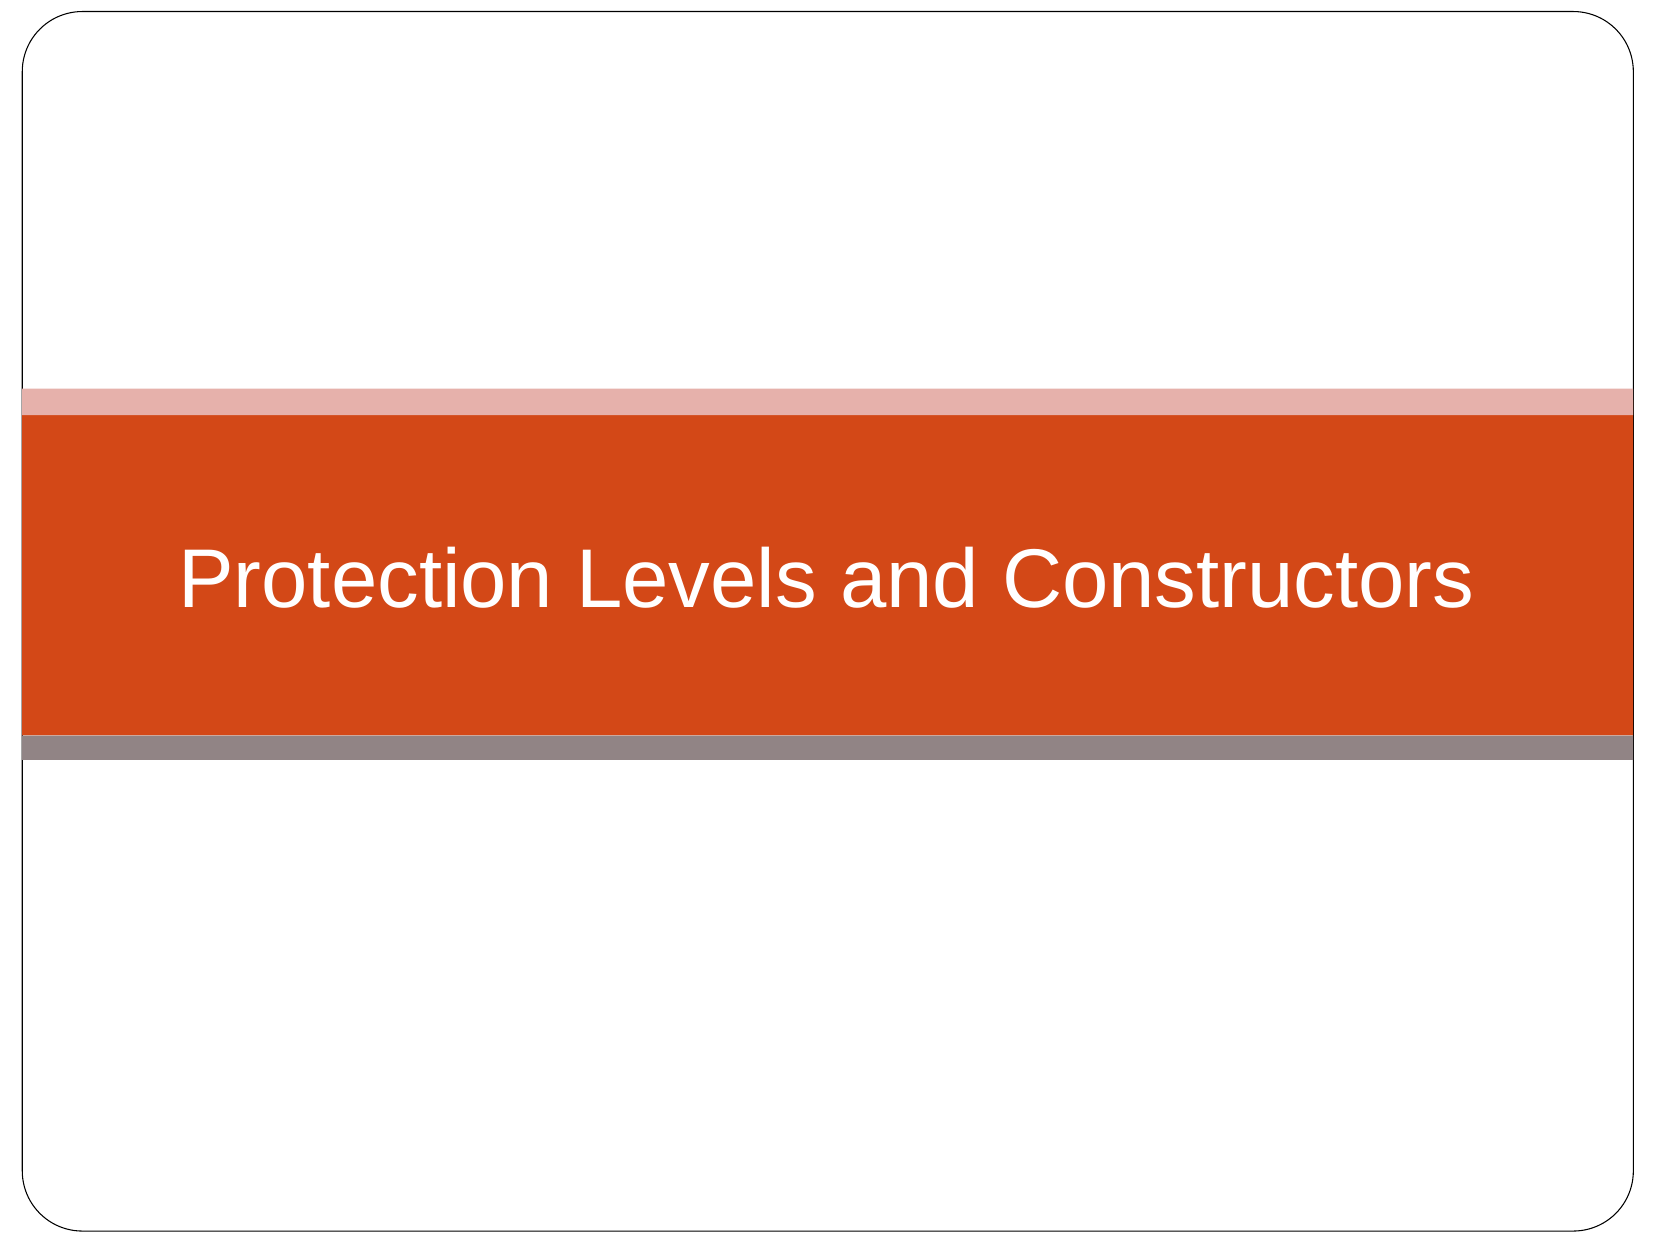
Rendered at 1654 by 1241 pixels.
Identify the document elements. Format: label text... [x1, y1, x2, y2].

text_box [1571, 388, 1634, 760]
text_box [22, 388, 82, 760]
subtitle Protection Levels and Constructors [82, 56, 1571, 1102]
